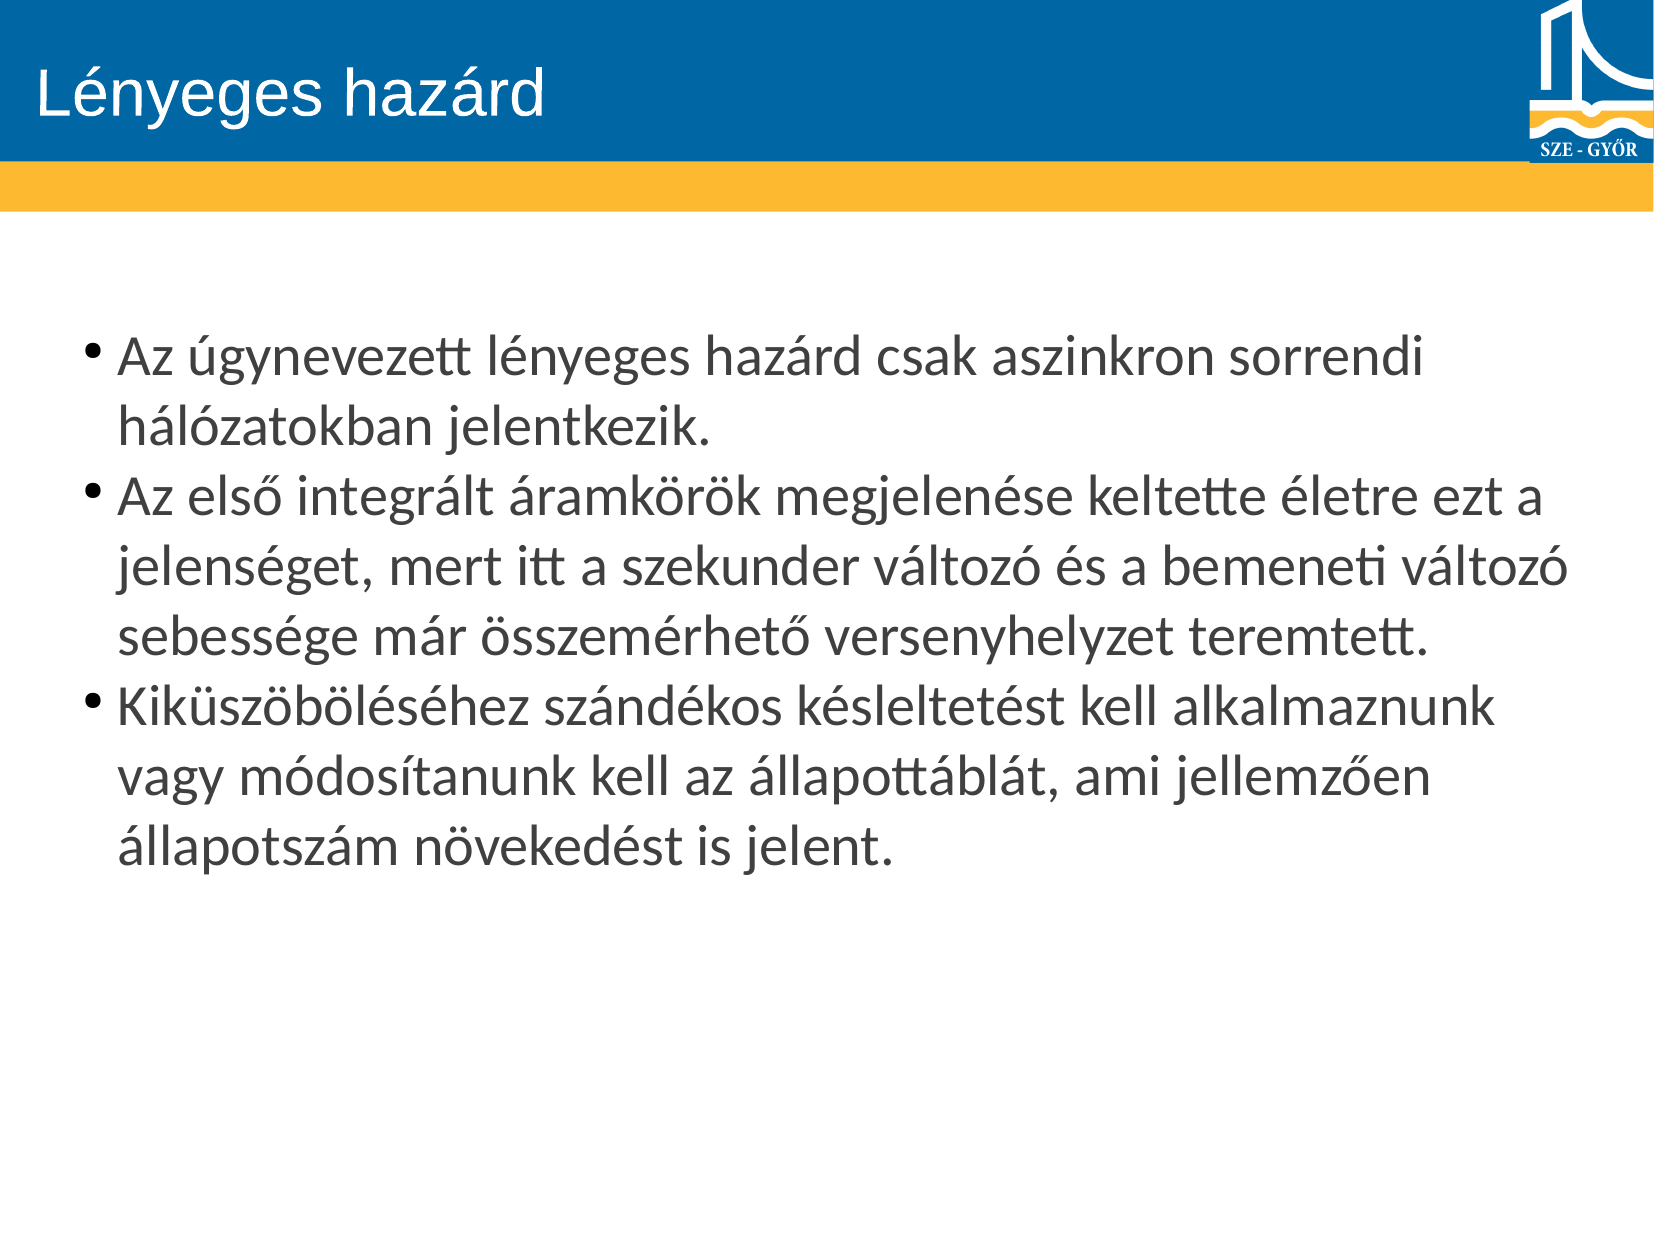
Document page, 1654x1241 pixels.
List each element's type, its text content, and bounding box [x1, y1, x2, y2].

text_box Lényeges hazárd [34, 48, 1524, 144]
text_box Az úgynevezett lényeges hazárd csak aszinkron sorrendi hálózatokban jelentkezik. Az első integrált áramkörök megjelenése keltette életre ezt a jelenséget, mert itt a szekunder változó és a bemeneti változó sebessége már összemérhető versenyhelyzet teremtett. Kiküszöböléséhez szándékos késleltetést kell alkalmaznunk vagy módosítanunk kell az állapottáblát, ami jellemzően állapotszám növekedést is jelent. [82, 247, 1571, 1198]
picture [1529, 0, 1654, 163]
